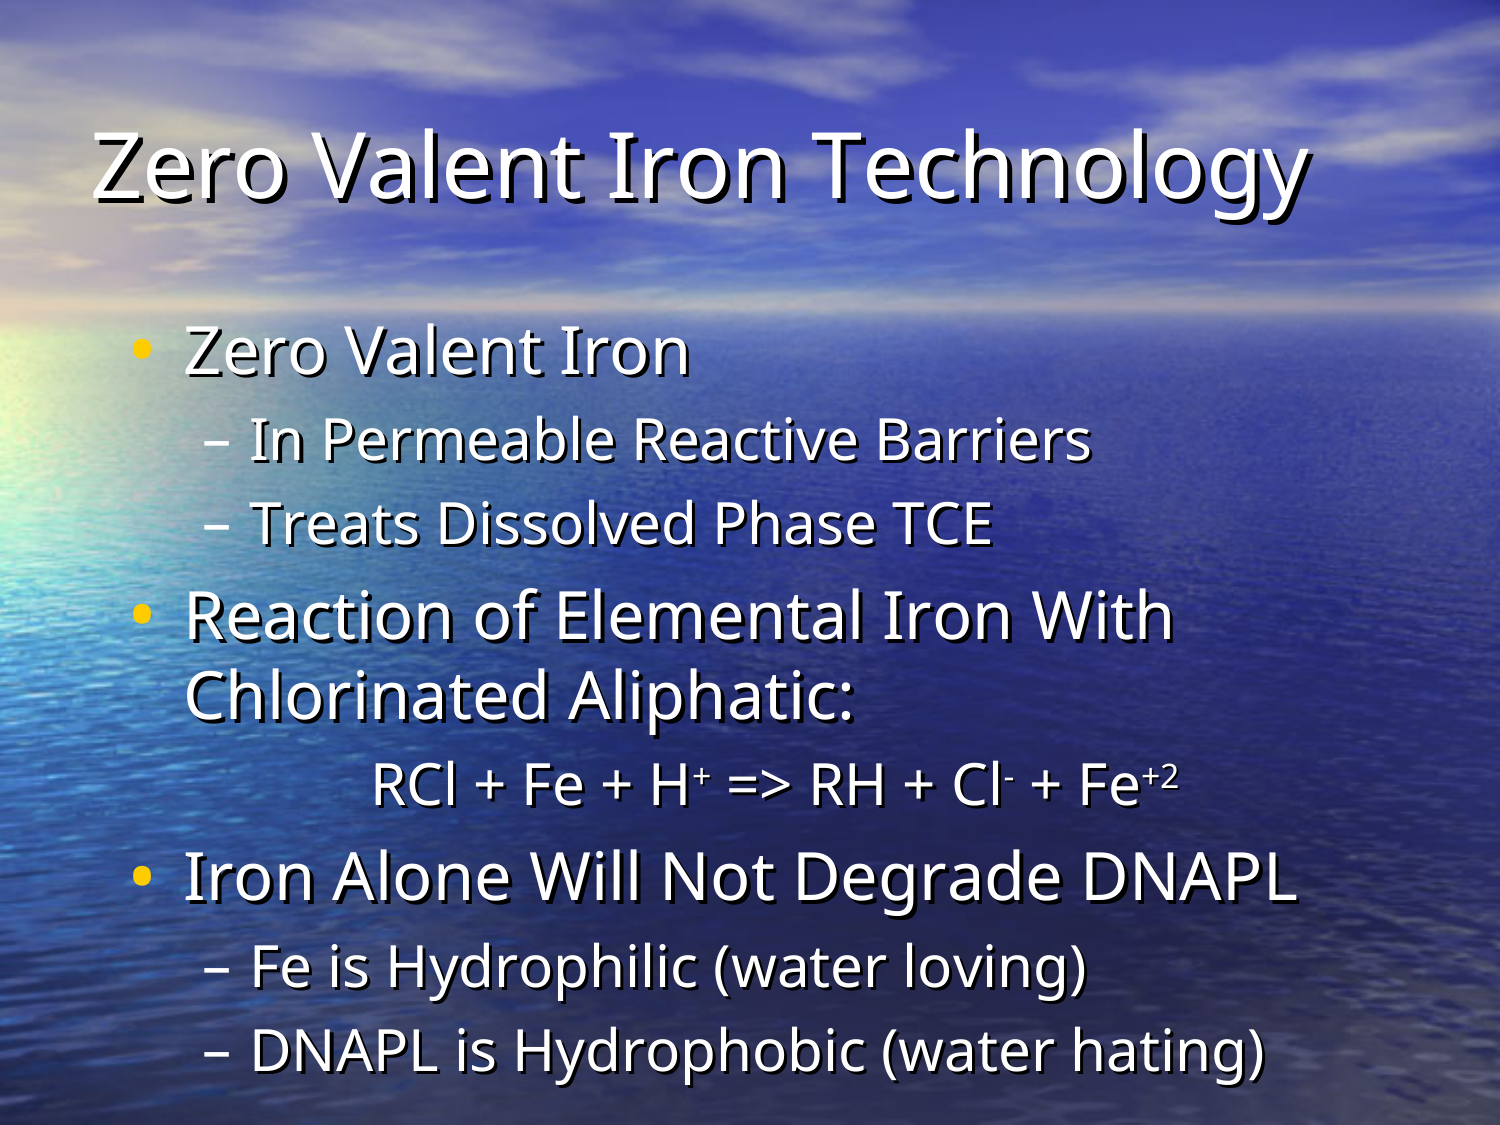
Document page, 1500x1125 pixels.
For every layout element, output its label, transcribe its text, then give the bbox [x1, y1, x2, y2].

picture [0, 0, 1500, 1125]
title Zero Valent Iron Technology [75, 47, 1426, 276]
list Zero Valent Iron In Permeable Reactive Barriers Treats Dissolved Phase TCE Reaction of Elemental Iron With Chlorinated Aliphatic: RCl + Fe + H+ => RH + Cl- + Fe+2 Iron Alone Will Not Degrade DNAPL Fe is Hydrophilic (water loving) DNAPL is Hydrophobic (water hating) [112, 299, 1438, 1100]
